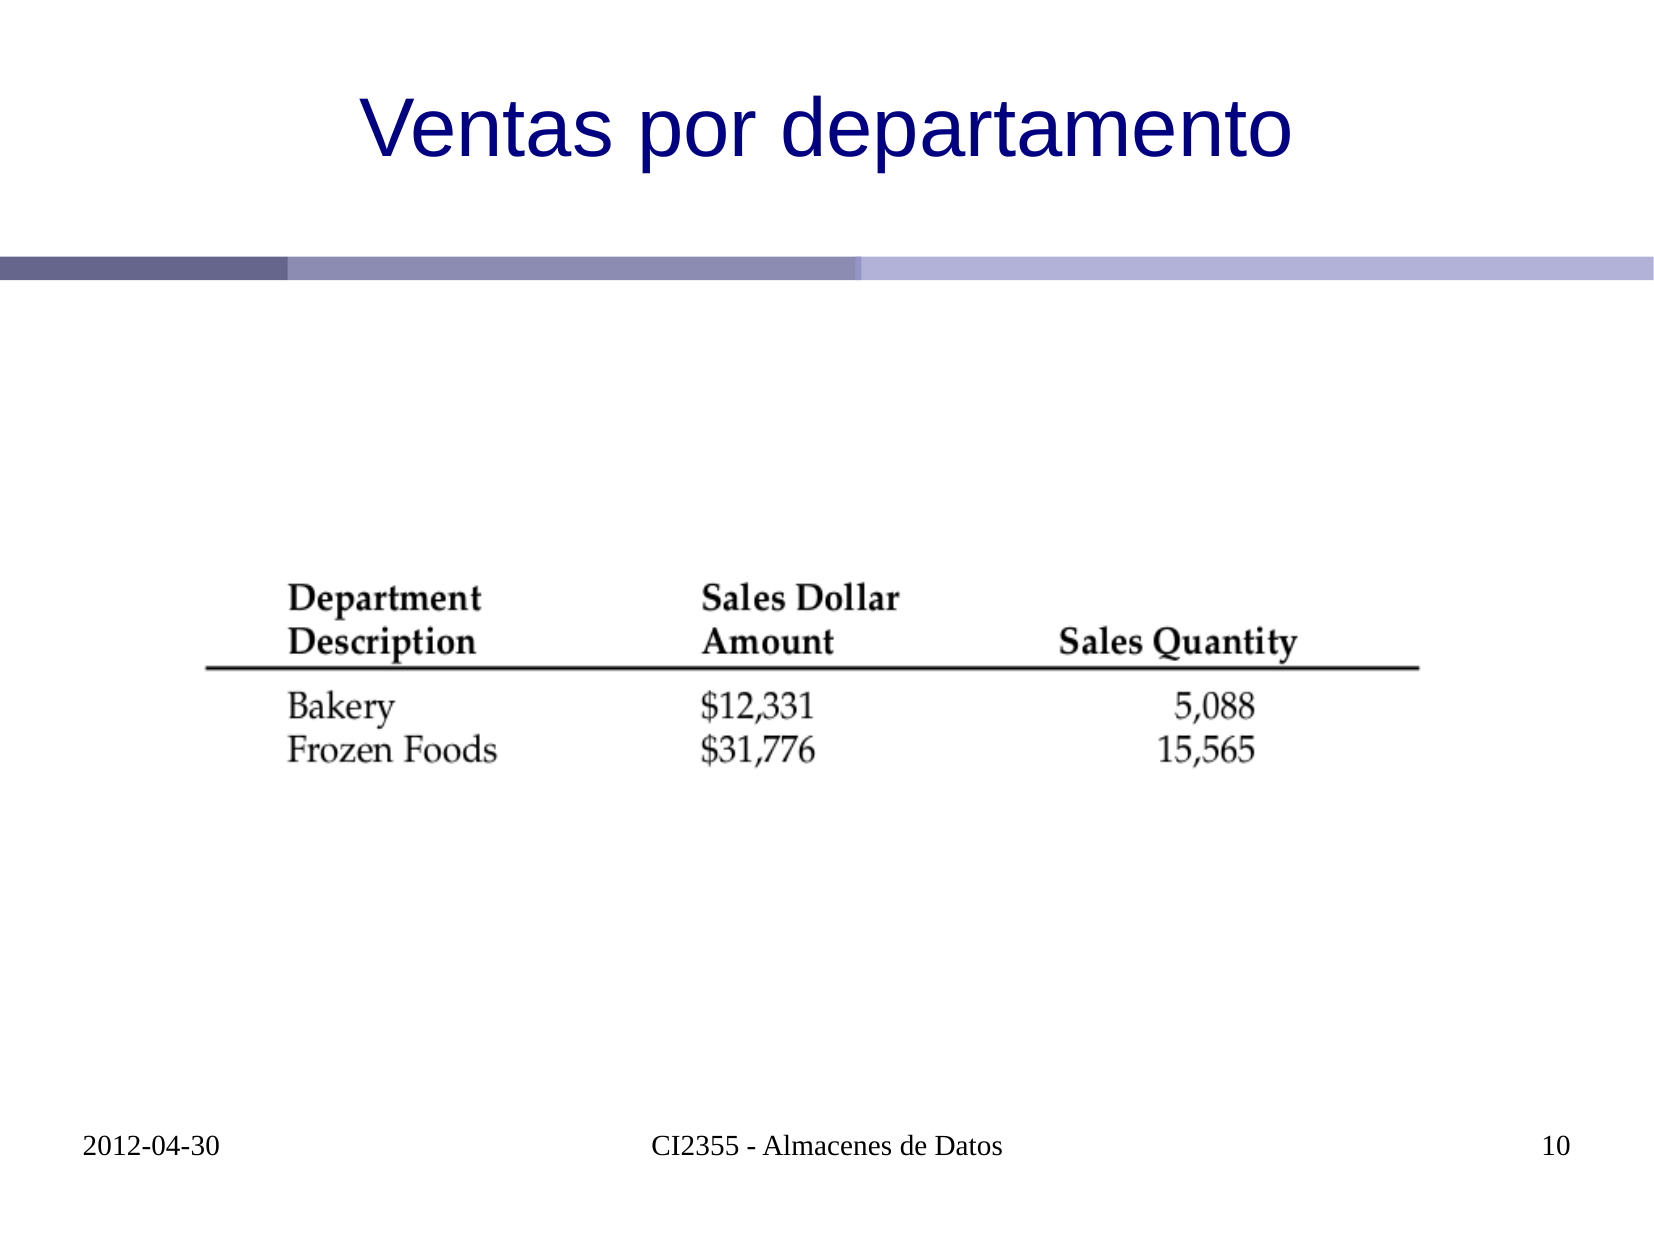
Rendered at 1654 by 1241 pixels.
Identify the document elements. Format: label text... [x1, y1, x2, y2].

picture [150, 558, 1471, 826]
title Ventas por departamento [0, 0, 1654, 257]
